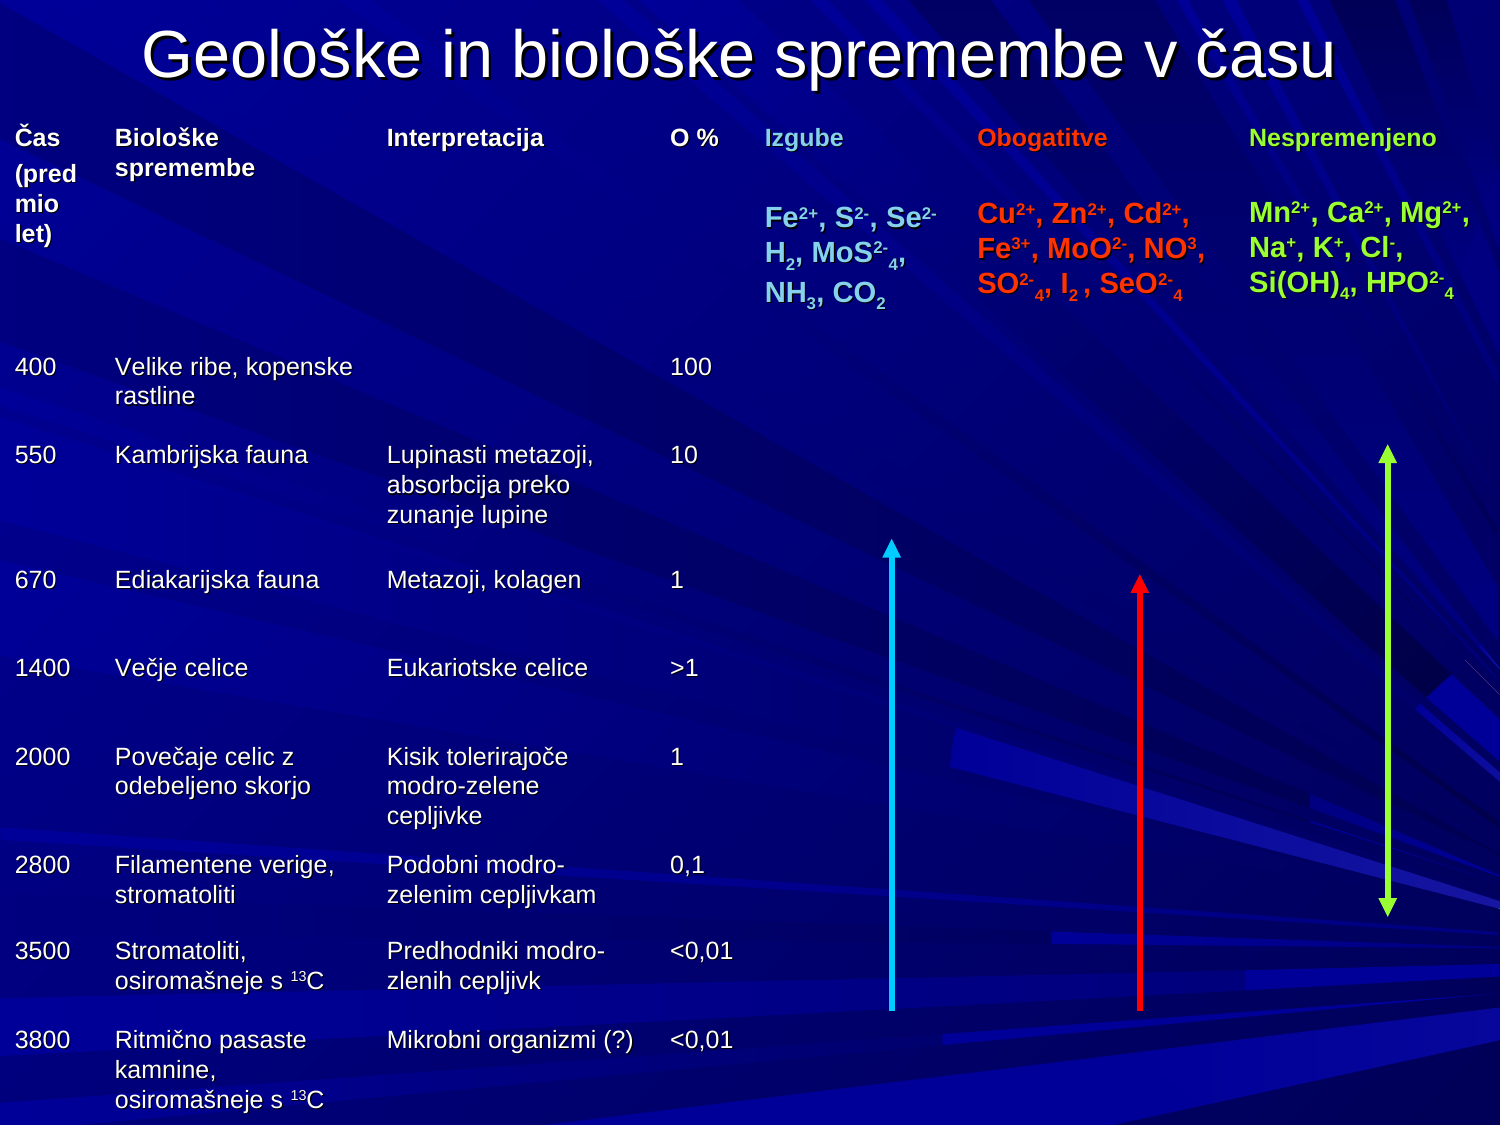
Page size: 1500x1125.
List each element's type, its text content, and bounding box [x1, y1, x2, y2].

table_cell [372, 342, 655, 431]
table_cell 3800 [0, 1016, 100, 1125]
table_cell [962, 841, 1137, 927]
title Geološke in biološke spremembe v času [0, 0, 1500, 100]
table_cell [1234, 841, 1500, 927]
table_cell Kisik tolerirajoče modro-zelene cepljivke [372, 732, 655, 841]
table_cell Povečaje celic z odebeljeno skorjo [100, 732, 372, 841]
table_cell Eukariotske celice [372, 644, 655, 732]
table_cell [1234, 431, 1500, 556]
table_cell [962, 644, 1137, 732]
table_cell [962, 431, 1234, 556]
table_cell Podobni modro-zelenim cepljivkam [372, 841, 655, 927]
table_cell Lupinasti metazoji, absorbcija preko zunanje lupine [372, 431, 655, 556]
table_header Izgube Fe2+, S2-, Se2- H2, MoS2-4, NH3, CO2 [750, 114, 962, 342]
table_cell [1234, 342, 1500, 431]
table_cell [750, 556, 889, 644]
table_cell Večje celice [100, 644, 372, 732]
table_cell 670 [0, 556, 100, 644]
table_cell Ediakarijska fauna [100, 556, 372, 644]
table_cell [750, 342, 962, 431]
table_header Biološke spremembe [100, 114, 372, 342]
table_cell 3500 [0, 927, 100, 1016]
table_cell [1143, 732, 1234, 841]
table_cell <0,01 [655, 1016, 750, 1125]
table_header Interpretacija [372, 114, 655, 342]
table_cell [962, 1016, 1234, 1125]
table_cell Filamentene verige, stromatoliti [100, 841, 372, 927]
table_cell 550 [0, 431, 100, 556]
table_cell <0,01 [655, 927, 750, 1016]
table_cell Ritmično pasaste kamnine, osiromašneje s 13C [100, 1016, 372, 1125]
table_cell 2800 [0, 841, 100, 927]
table_cell [1143, 644, 1234, 732]
table_cell [1234, 927, 1500, 1016]
table_cell [750, 732, 889, 841]
table_cell [895, 841, 962, 927]
table_cell [1143, 841, 1234, 927]
table_cell [895, 732, 962, 841]
table_header Čas (pred mio let) [0, 114, 100, 342]
table_cell [1391, 732, 1500, 841]
table_cell [1391, 644, 1500, 732]
table_header O % [655, 114, 750, 342]
table_cell >1 [655, 644, 750, 732]
table_cell [750, 1016, 962, 1125]
table_cell [1234, 556, 1385, 644]
table_cell 0,1 [655, 841, 750, 927]
table_cell Velike ribe, kopenske rastline [100, 342, 372, 431]
table_cell [962, 342, 1234, 431]
table_cell 1400 [0, 644, 100, 732]
table_cell [962, 927, 1234, 1016]
table_cell [1234, 732, 1385, 841]
table_cell 10 [655, 431, 750, 556]
table_header Nespremenjeno Mn2+, Ca2+, Mg2+, Na+, K+, Cl-, Si(OH)4, HPO2-4 [1234, 114, 1500, 342]
table_cell Kambrijska fauna [100, 431, 372, 556]
table_cell 2000 [0, 732, 100, 841]
table_cell [962, 732, 1137, 841]
table_cell Predhodniki modro-zlenih cepljivk [372, 927, 655, 1016]
table_cell Mikrobni organizmi (?) [372, 1016, 655, 1125]
table_cell [750, 431, 962, 556]
table_header Obogatitve Cu2+, Zn2+, Cd2+, Fe3+, MoO2-, NO3, SO2-4, I2 , SeO2-4 [962, 114, 1234, 342]
table_cell [1391, 556, 1500, 644]
table_cell [750, 927, 962, 1016]
table_cell 1 [655, 556, 750, 644]
table_cell [962, 556, 1234, 644]
table_cell 400 [0, 342, 100, 431]
table_cell [895, 644, 962, 732]
table_cell 1 [655, 732, 750, 841]
table_cell [1234, 1016, 1500, 1125]
table_cell 100 [655, 342, 750, 431]
table_cell [750, 841, 889, 927]
table_cell Stromatoliti, osiromašneje s 13C [100, 927, 372, 1016]
table_cell Metazoji, kolagen [372, 556, 655, 644]
table_cell [895, 556, 962, 644]
table_cell [1234, 644, 1385, 732]
table_cell [750, 644, 889, 732]
